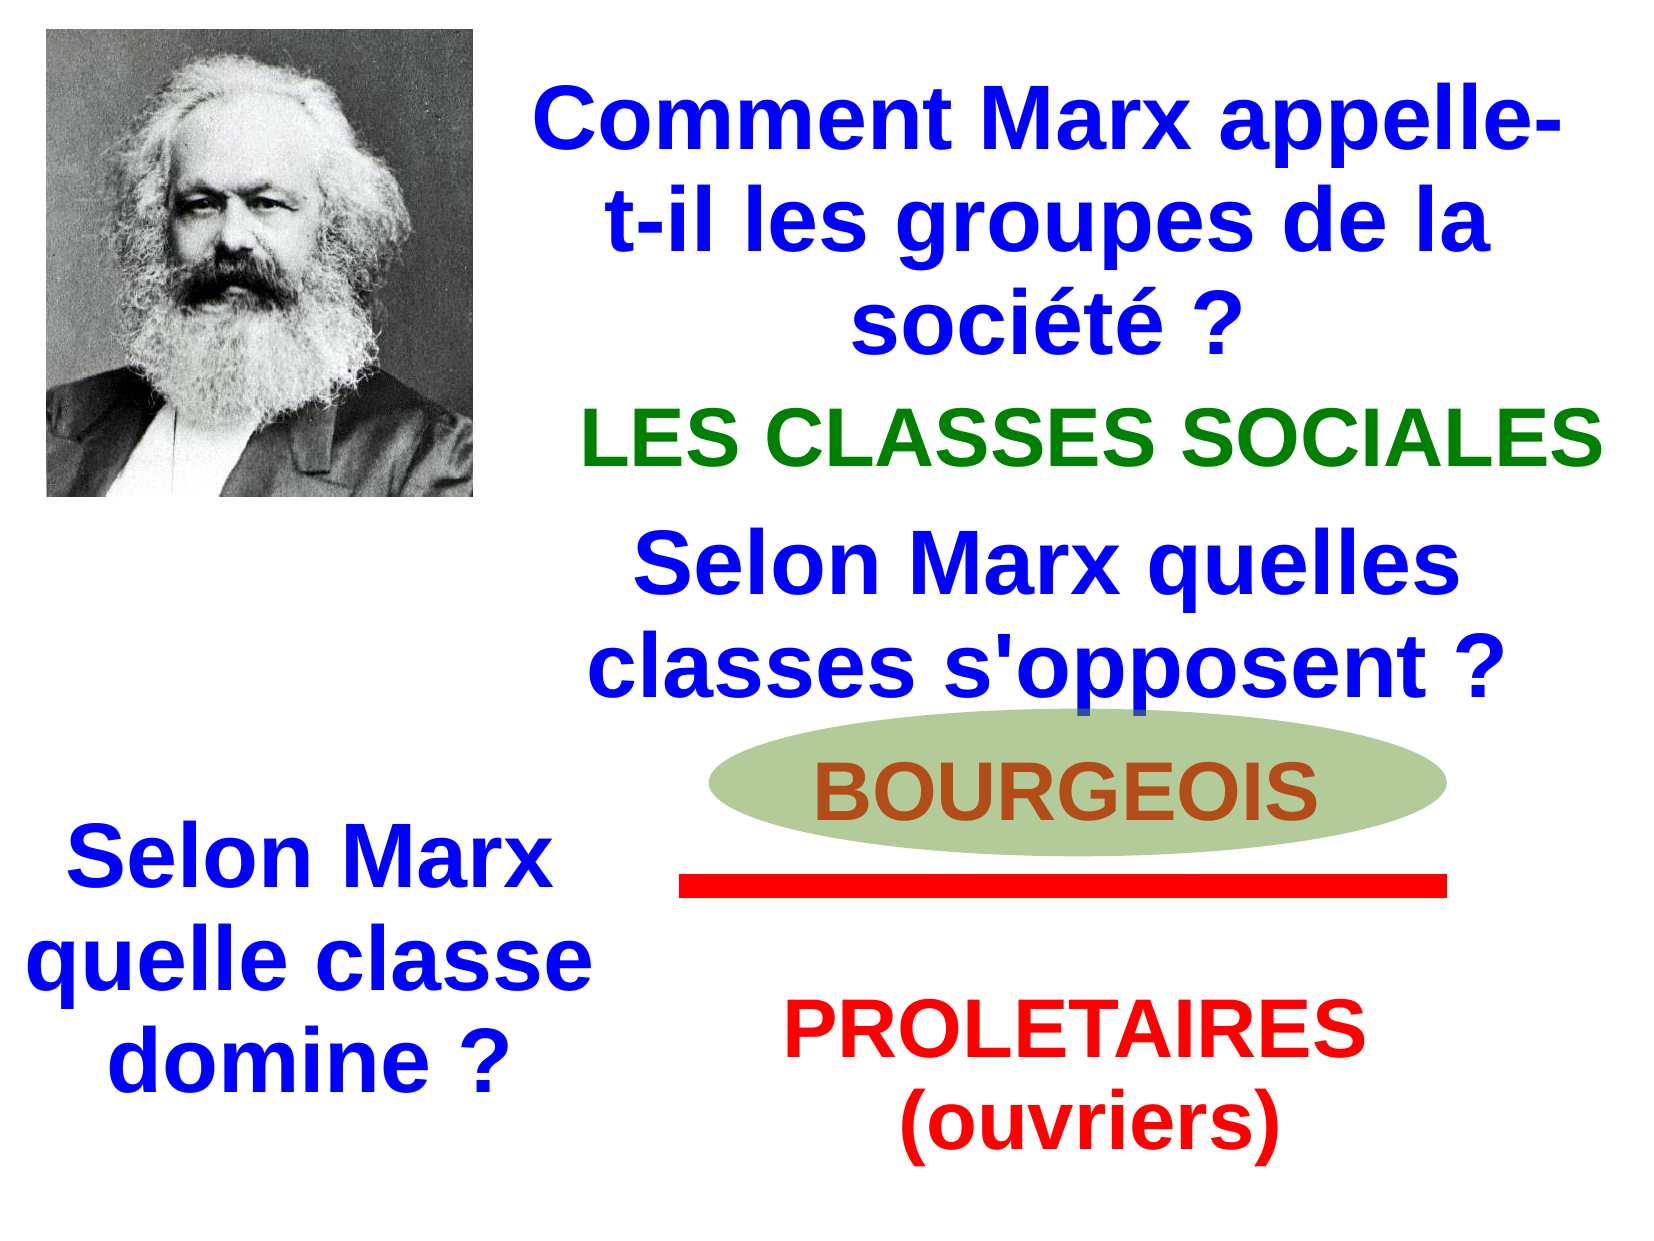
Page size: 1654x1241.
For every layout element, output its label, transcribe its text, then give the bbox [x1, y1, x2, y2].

text_box [708, 708, 1447, 857]
text_box BOURGEOIS [797, 831, 1359, 999]
text_box PROLETAIRES (ouvriers) [767, 974, 1388, 1176]
text_box LES CLASSES SOCIALES [561, 383, 1625, 585]
text_box Selon Marx quelles classes s'opposent ? [501, 504, 1595, 800]
text_box Selon Marx quelle classe domine ? [0, 797, 621, 1120]
text_box Comment Marx appelle-t-il les groupes de la société ? [501, 59, 1595, 382]
picture [46, 29, 473, 498]
